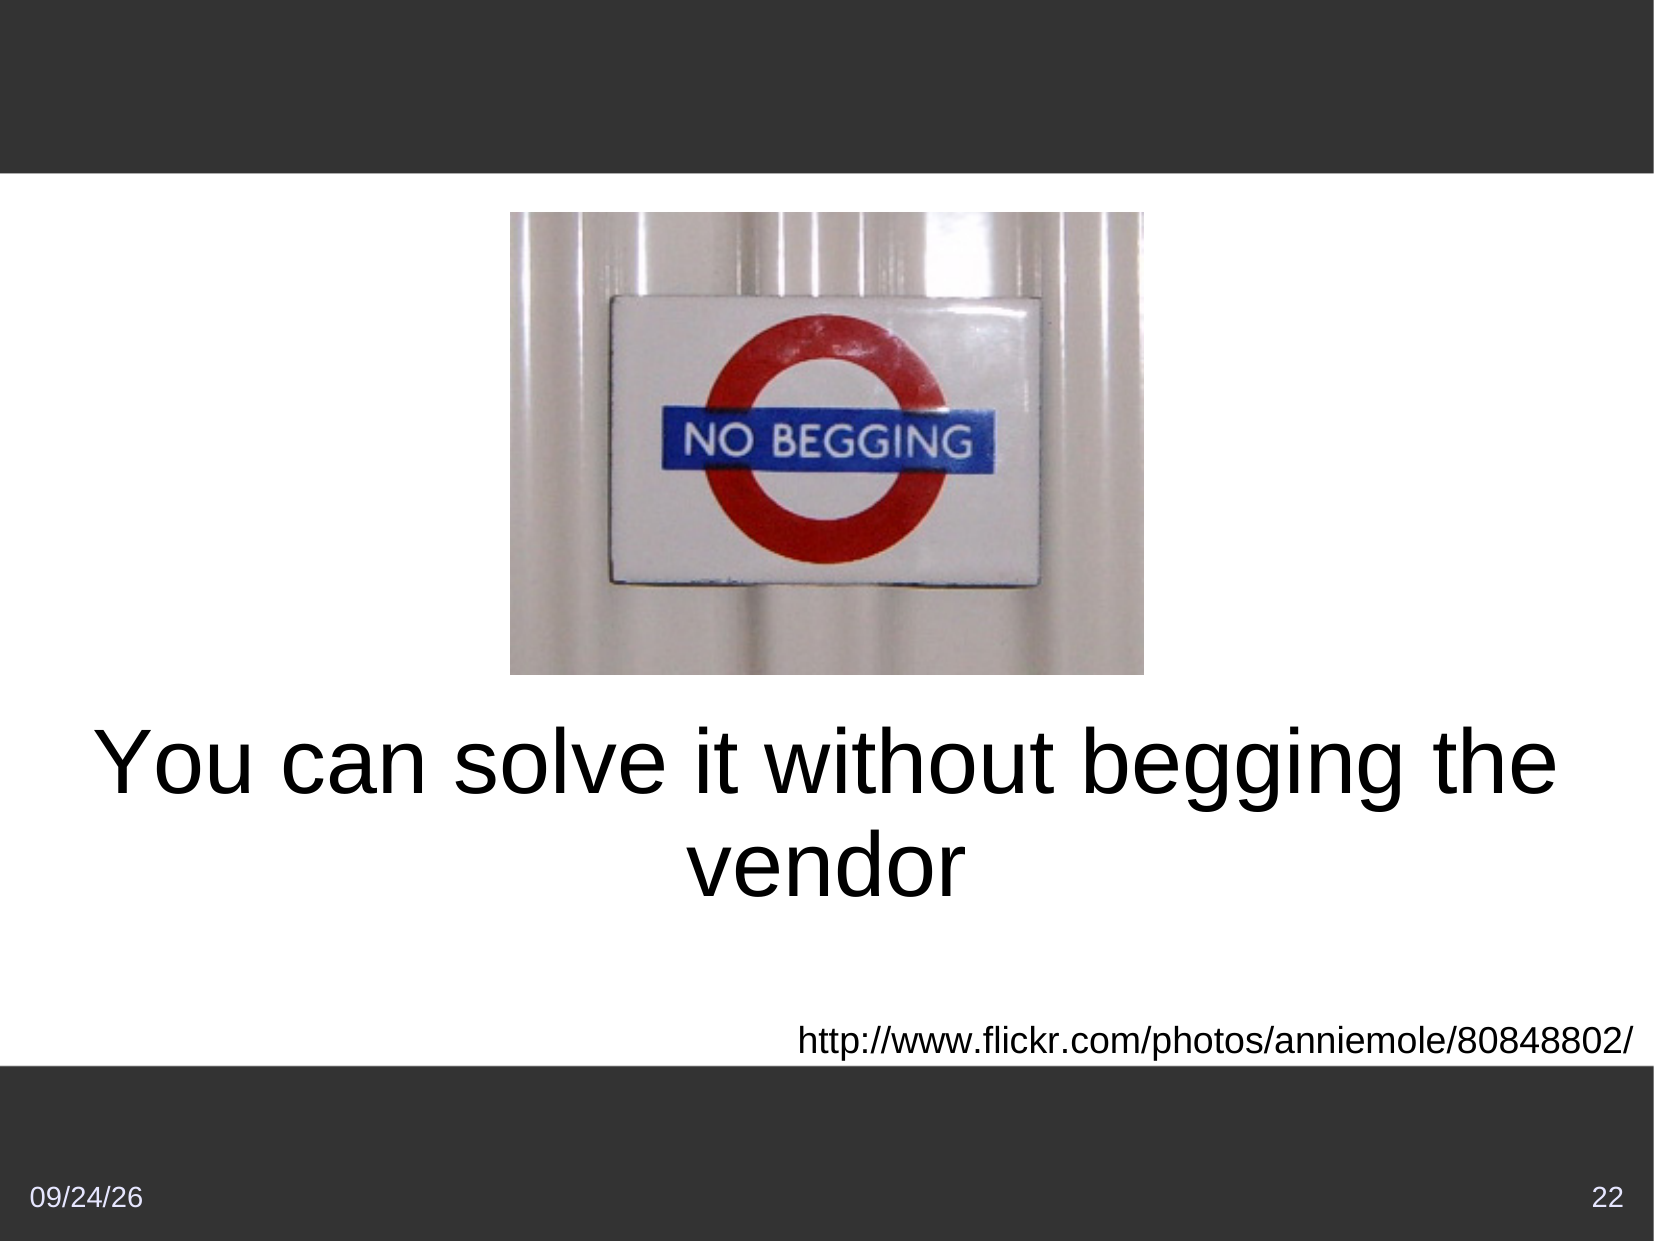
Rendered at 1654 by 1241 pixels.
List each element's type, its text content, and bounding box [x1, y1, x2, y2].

picture [0, 0, 1654, 1241]
subtitle You can solve it without begging the vendor [29, 600, 1625, 1027]
text_box http://www.flickr.com/photos/anniemole/80848802/ [782, 1012, 1654, 1070]
